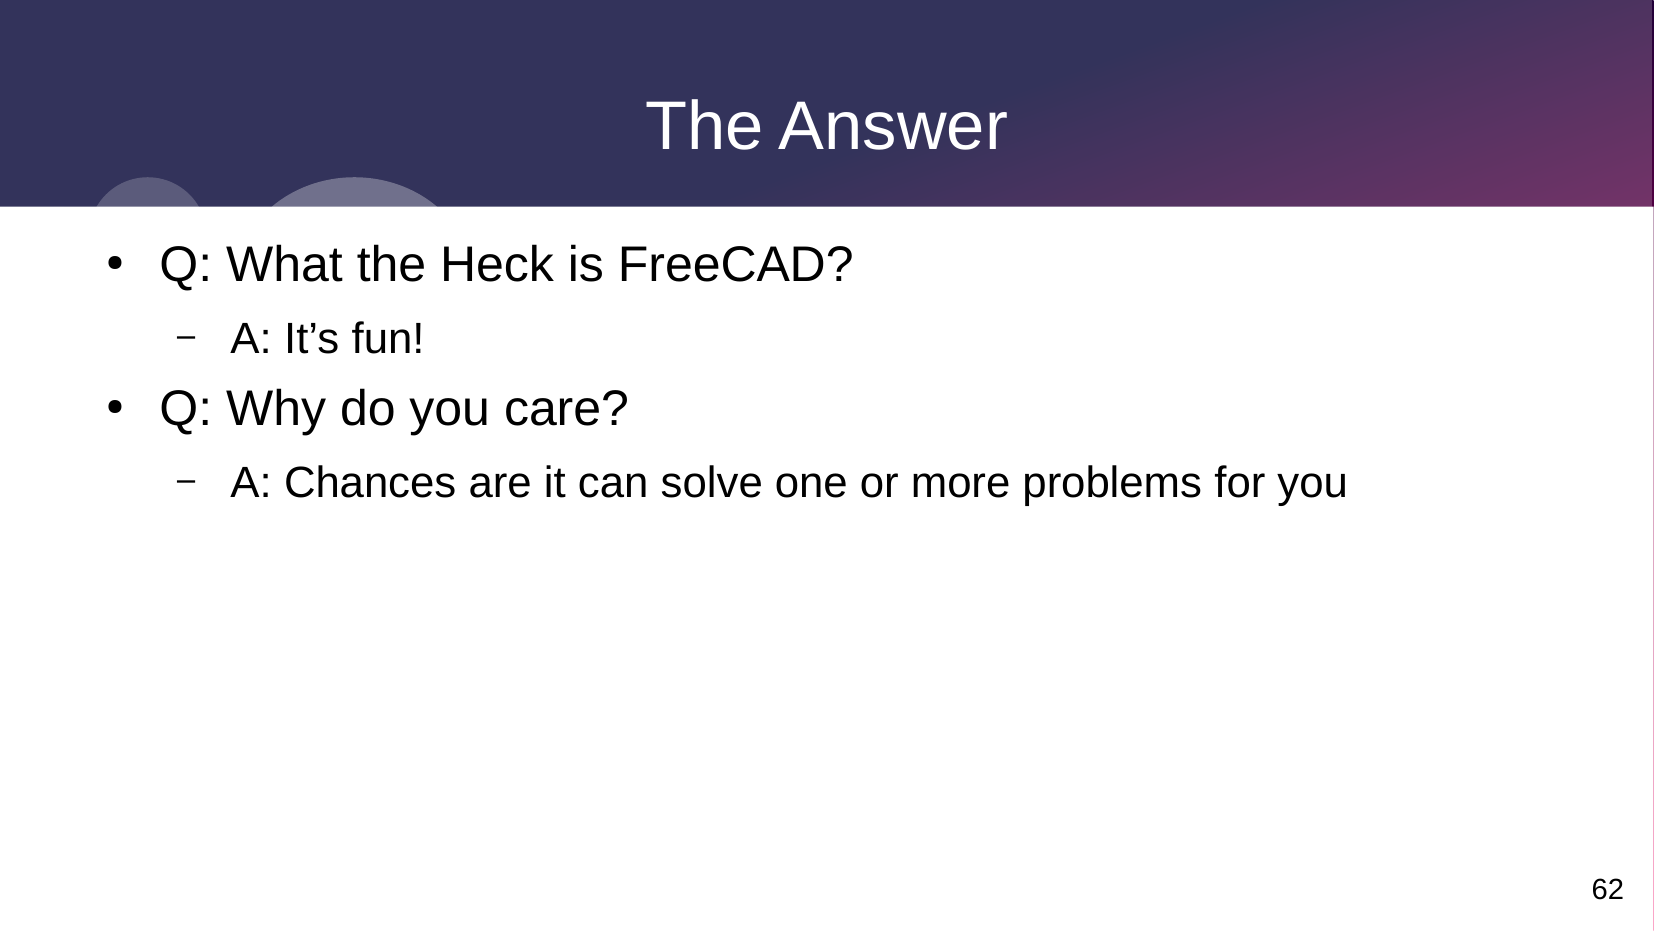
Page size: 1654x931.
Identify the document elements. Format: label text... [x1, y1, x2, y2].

title The Answer [88, 44, 1565, 207]
list Q: What the Heck is FreeCAD? A: It’s fun! Q: Why do you care? A: Chances are it can solve one or more problems for you [88, 236, 1565, 827]
